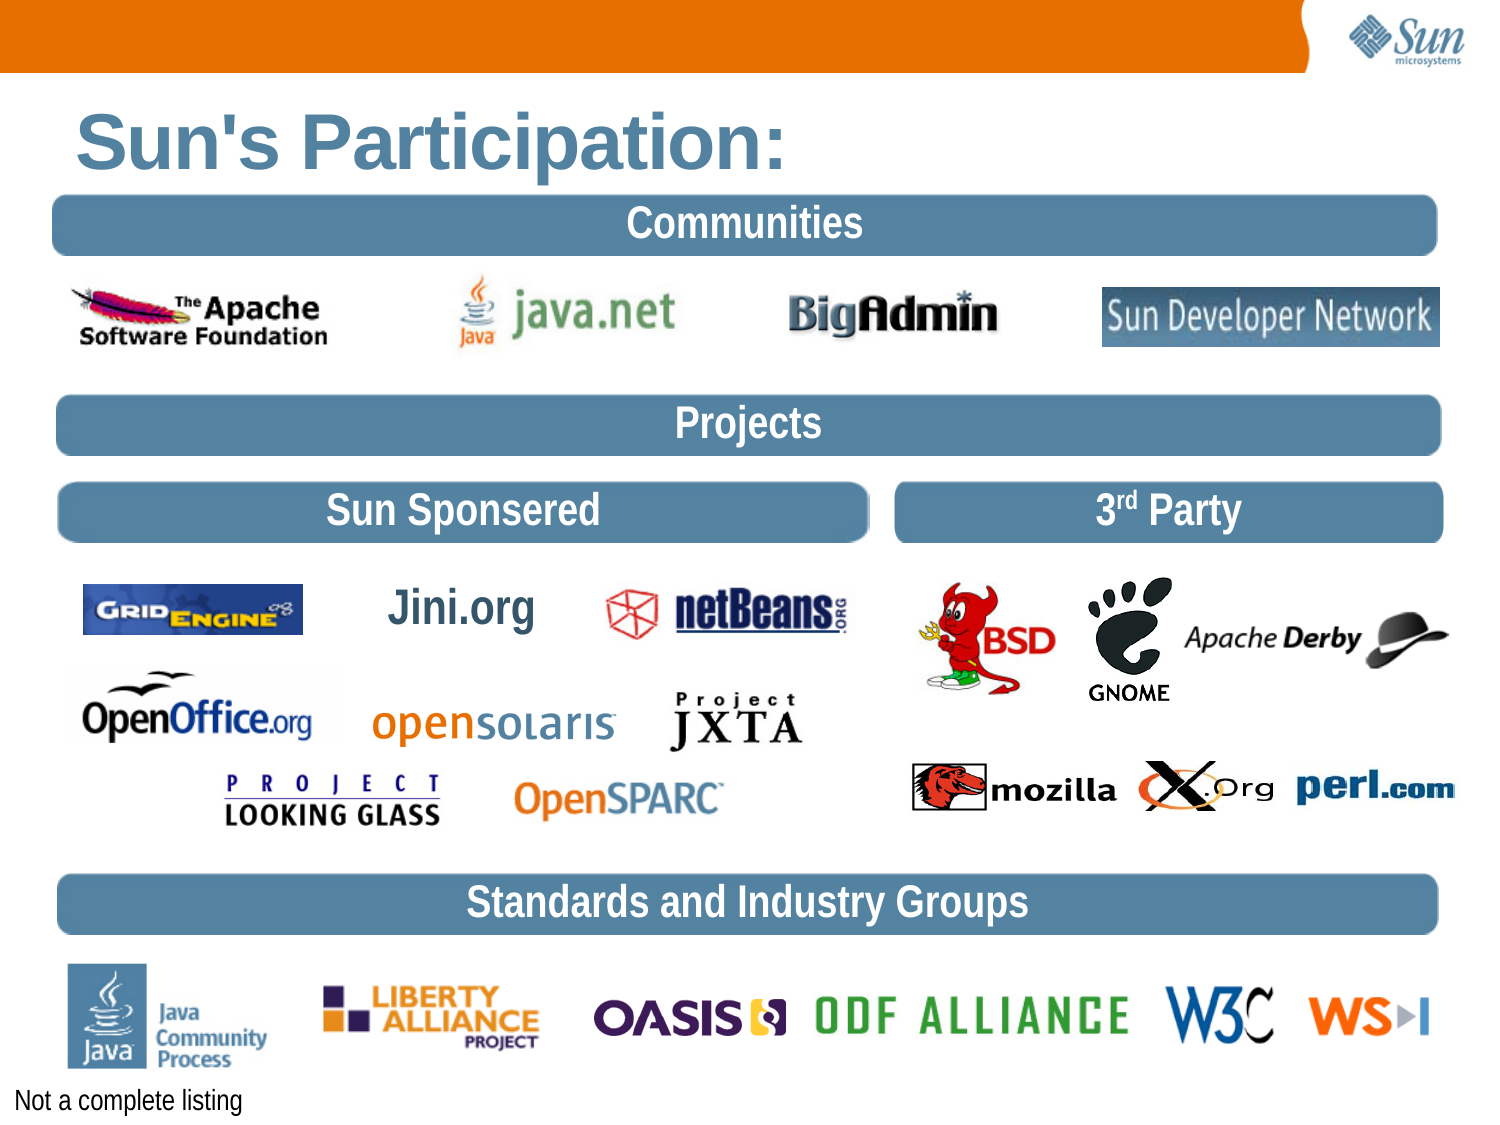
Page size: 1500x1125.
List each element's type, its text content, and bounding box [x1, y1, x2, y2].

picture [1131, 759, 1281, 815]
picture [440, 271, 685, 362]
picture [0, 0, 1500, 73]
picture [57, 873, 1439, 935]
picture [908, 759, 1123, 815]
text_box Not a complete listing [14, 1087, 262, 1125]
title Sun's Participation: [75, 105, 1438, 194]
picture [301, 963, 544, 1070]
picture [912, 580, 1059, 697]
picture [604, 580, 860, 641]
picture [503, 771, 733, 829]
picture [52, 194, 1438, 256]
picture [659, 681, 812, 759]
picture [1300, 994, 1433, 1039]
picture [68, 278, 338, 355]
picture [894, 481, 1444, 543]
picture [57, 481, 870, 543]
picture [1288, 764, 1463, 810]
picture [56, 394, 1442, 456]
picture [367, 707, 620, 752]
picture [1088, 577, 1464, 701]
picture [83, 584, 303, 635]
picture [68, 665, 339, 743]
picture [1102, 287, 1440, 347]
text_box Jini.org [387, 585, 540, 644]
picture [813, 994, 1136, 1039]
picture [65, 961, 282, 1072]
picture [787, 289, 1001, 345]
picture [588, 991, 791, 1042]
picture [1157, 984, 1277, 1047]
picture [220, 759, 446, 836]
